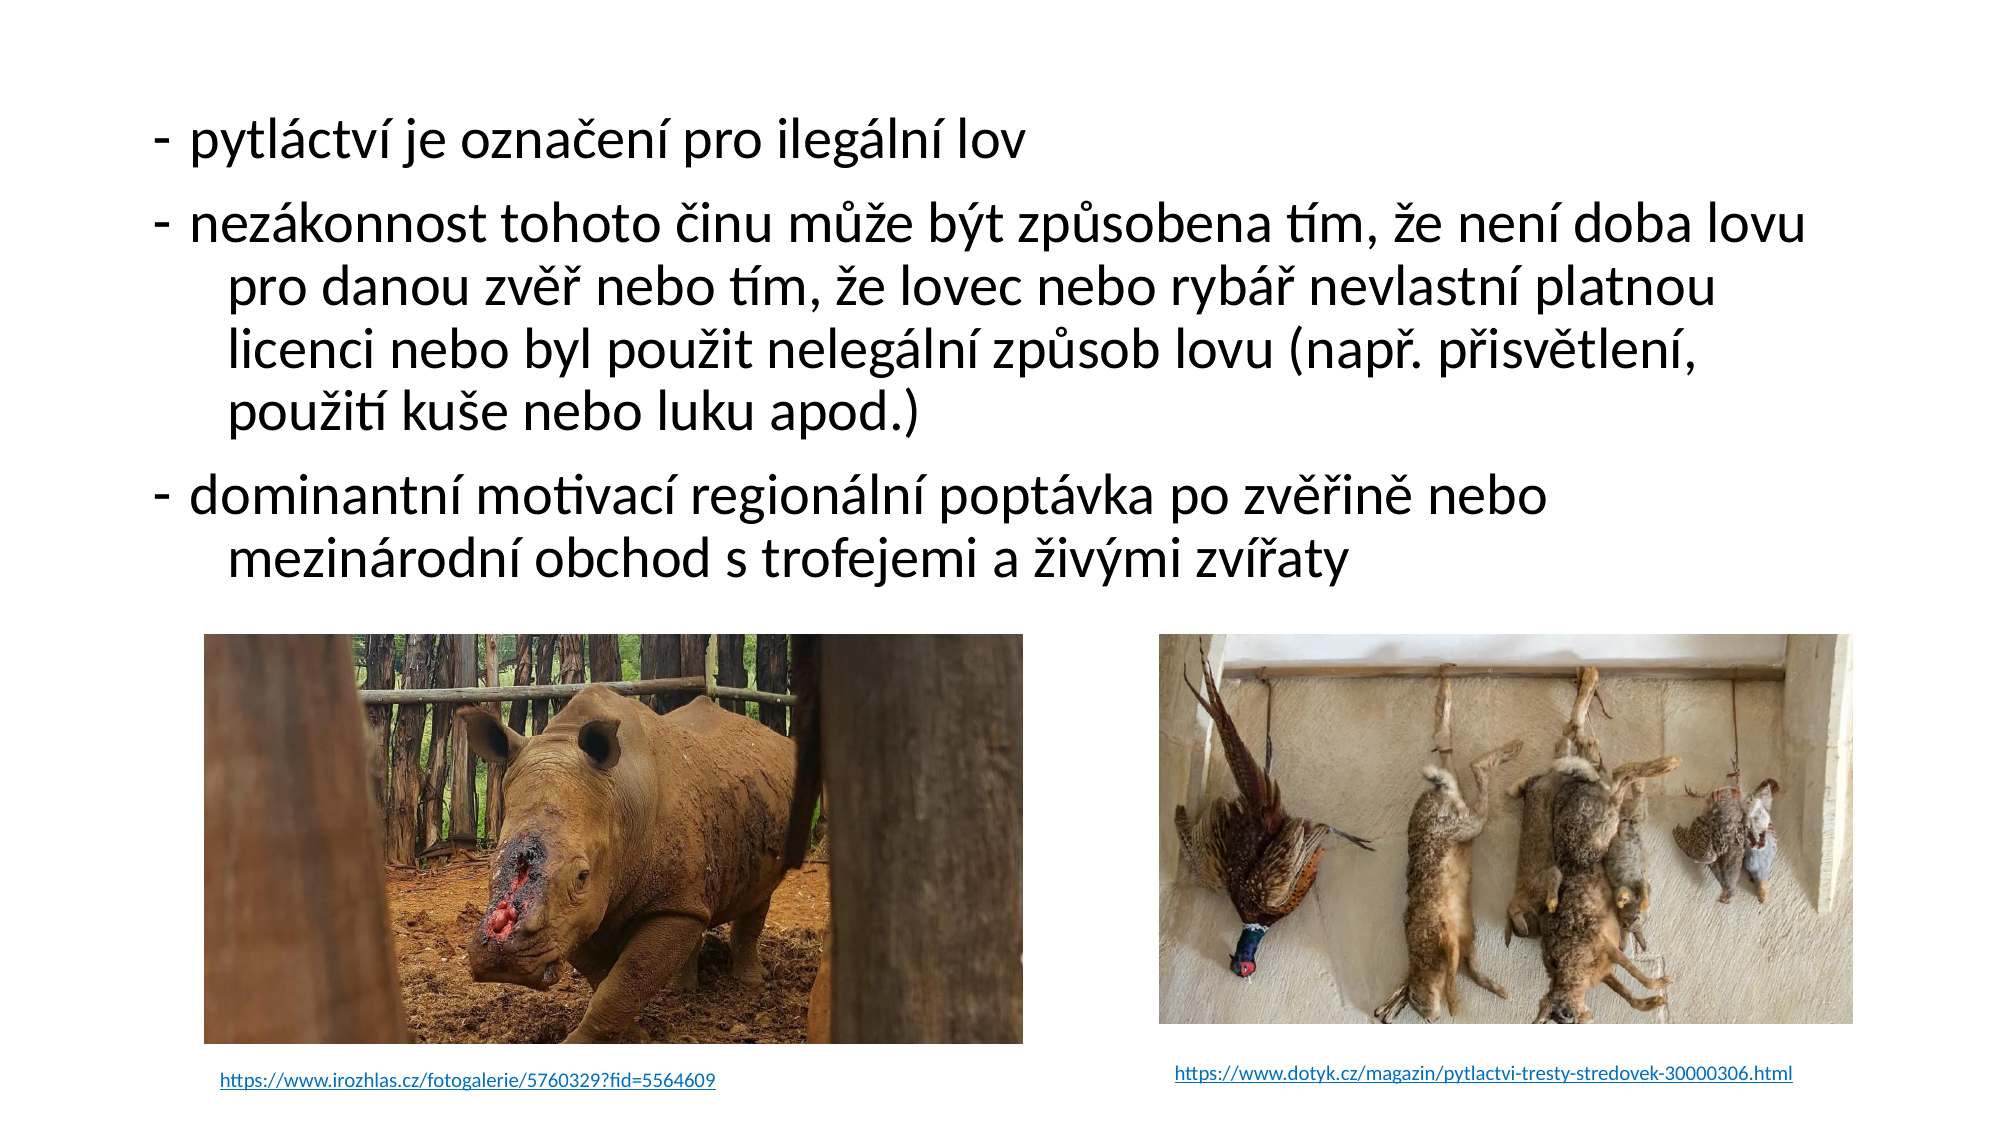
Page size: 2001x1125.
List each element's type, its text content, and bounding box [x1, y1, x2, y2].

text_box https://www.dotyk.cz/magazin/pytlactvi-tresty-stredovek-30000306.html [1159, 1052, 1822, 1093]
picture [204, 634, 1023, 1044]
picture [1159, 634, 1853, 1025]
text_box https://www.irozhlas.cz/fotogalerie/5760329?fid=5564609 [204, 1059, 1263, 1100]
list pytláctví je označení pro ilegální lov nezákonnost tohoto činu může být způsobena tím, že není doba lovu pro danou zvěř nebo tím, že lovec nebo rybář nevlastní platnou licenci nebo byl použit nelegální způsob lovu (např. přisvětlení, použití kuše nebo luku apod.) dominantní motivací regionální poptávka po zvěřině nebo mezinárodní obchod s trofejemi a živými zvířaty [137, 100, 1863, 1024]
